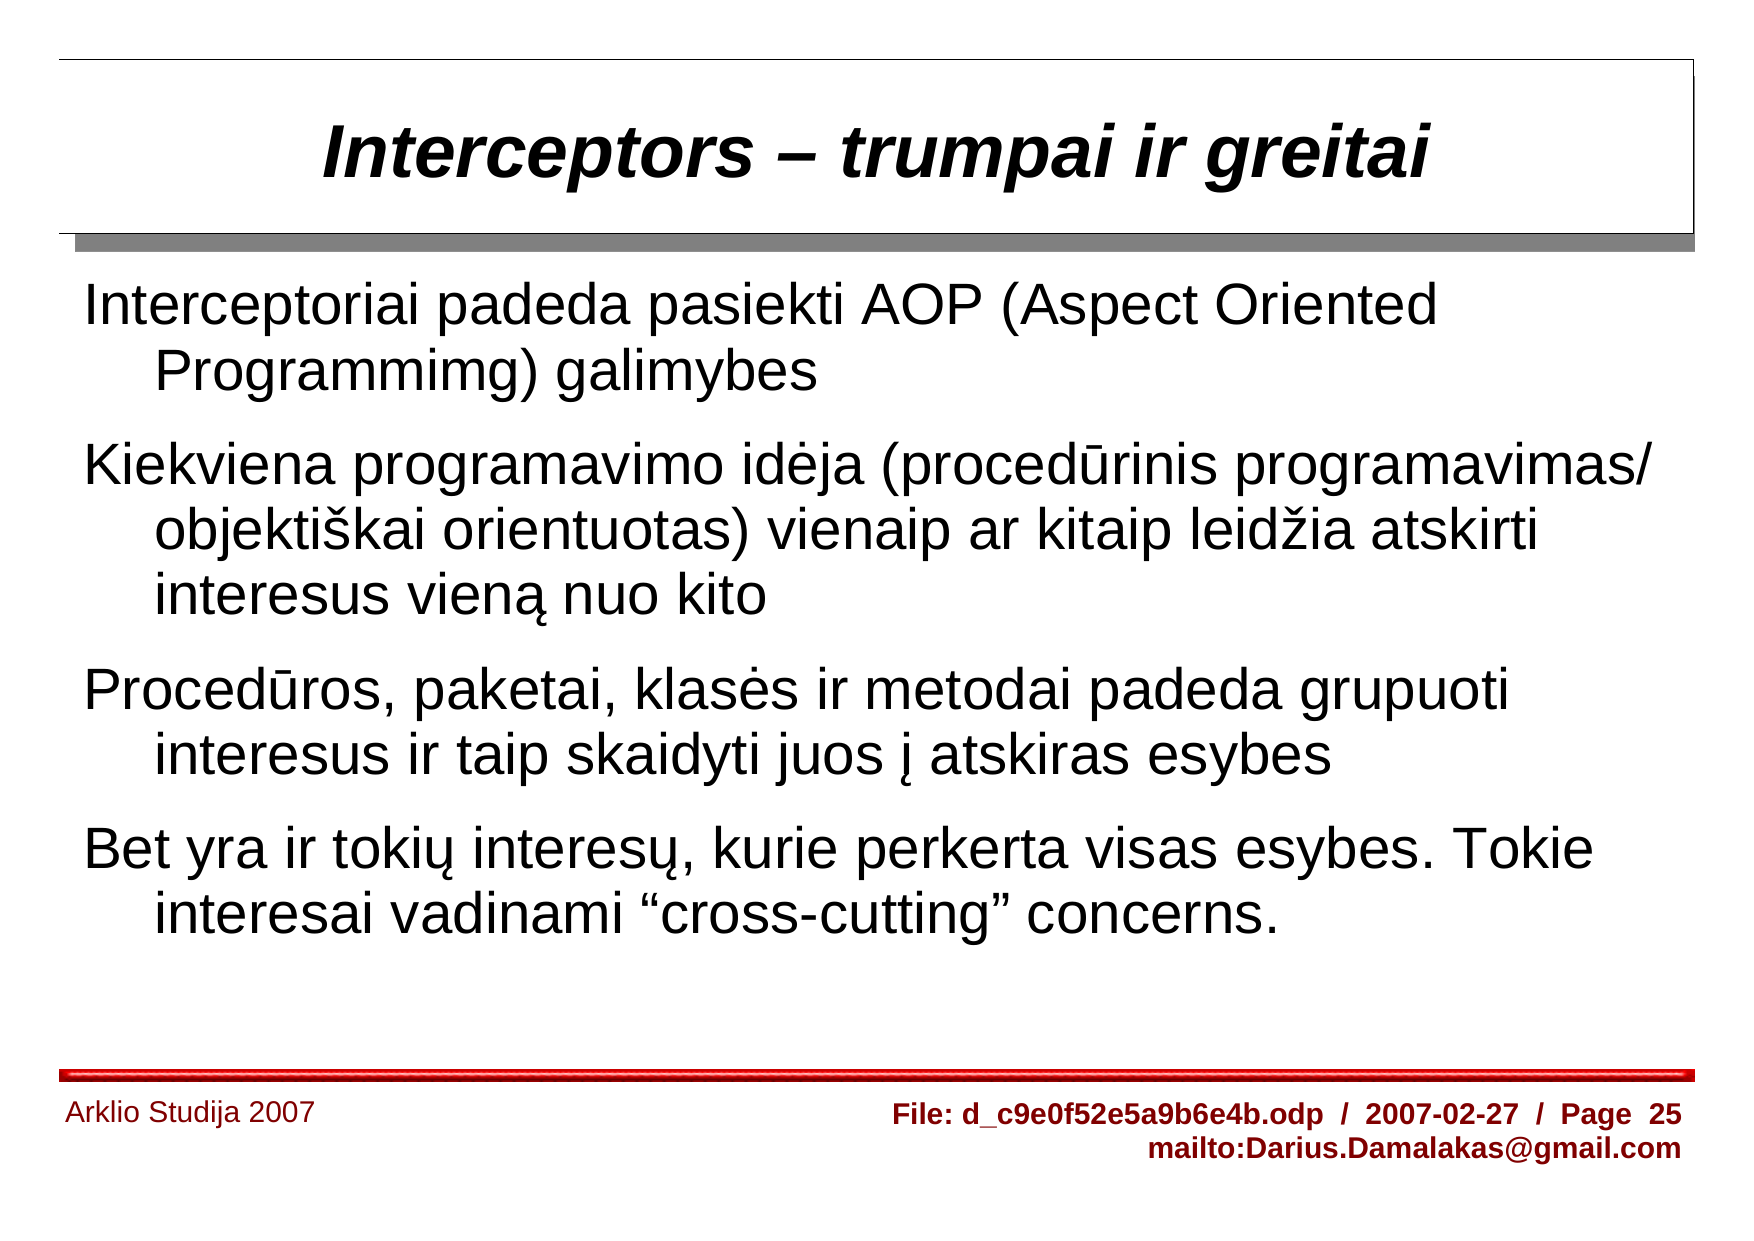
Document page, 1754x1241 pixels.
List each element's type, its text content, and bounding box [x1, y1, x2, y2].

title Interceptors – trumpai ir greitai [59, 59, 1695, 244]
list Interceptoriai padeda pasiekti AOP (Aspect Oriented Programmimg) galimybes Kiekviena programavimo idėja (procedūrinis programavimas/ objektiškai orientuotas) vienaip ar kitaip leidžia atskirti interesus vieną nuo kito Procedūros, paketai, klasės ir metodai padeda grupuoti interesus ir taip skaidyti juos į atskiras esybes Bet yra ir tokių interesų, kurie perkerta visas esybes. Tokie interesai vadinami “cross-cutting” concerns. [71, 272, 1695, 1055]
picture [59, 1069, 1695, 1082]
